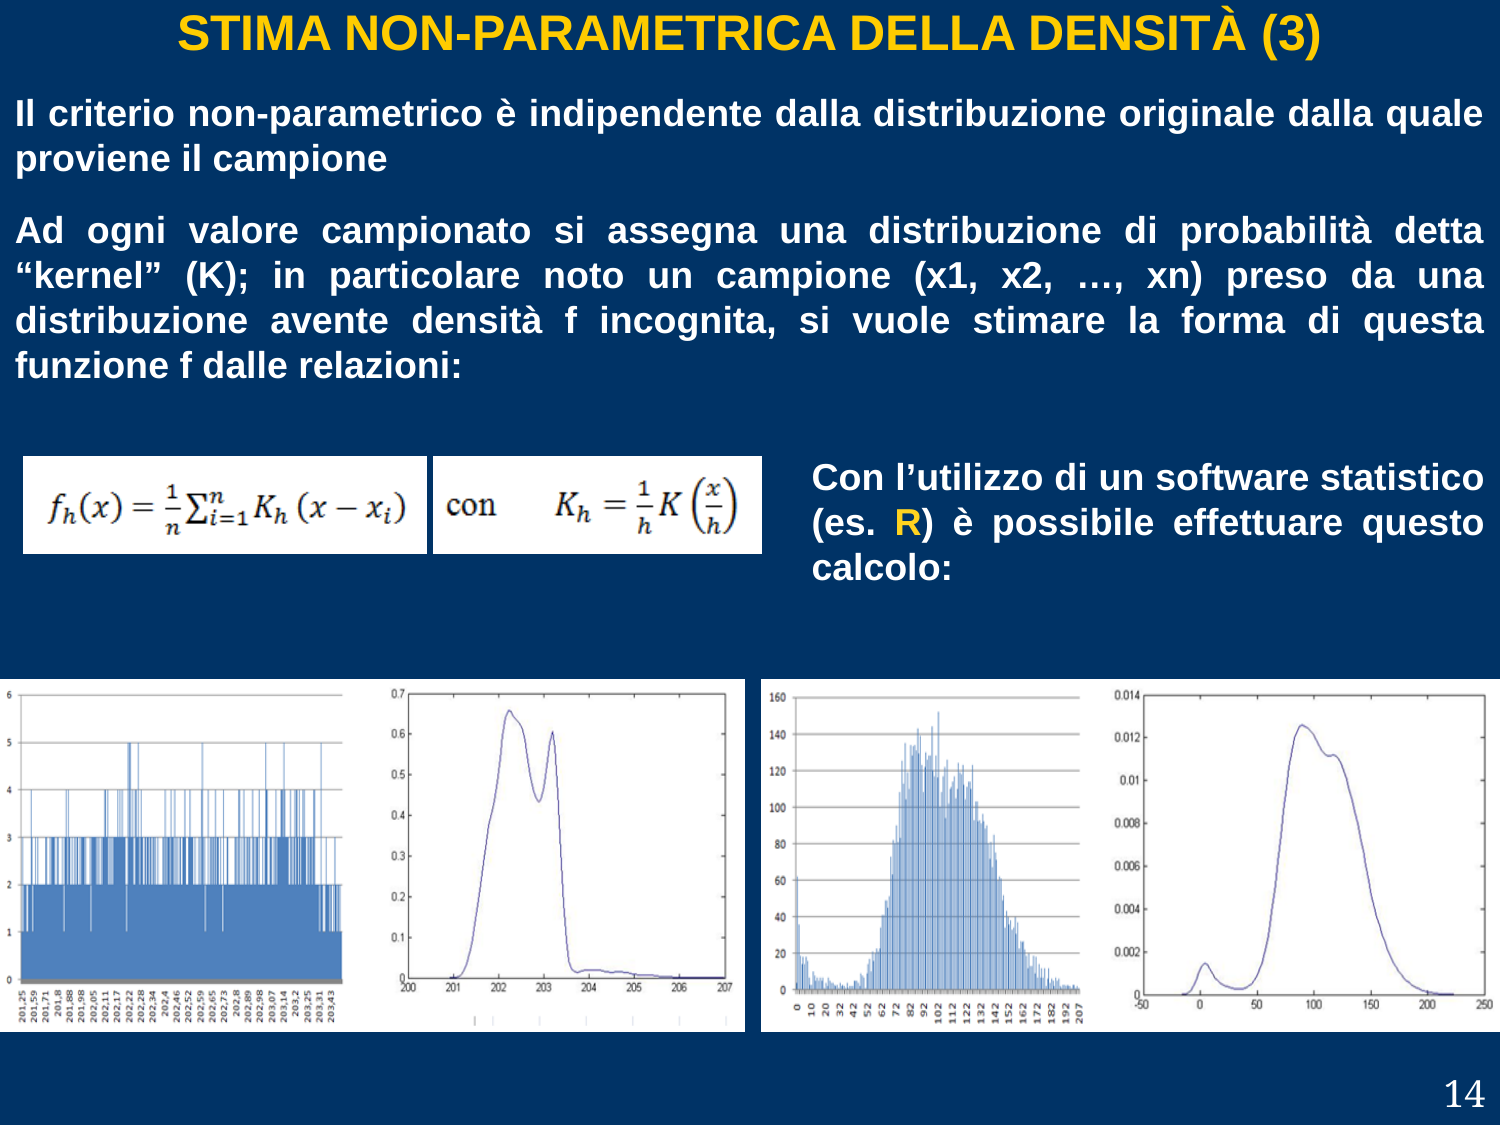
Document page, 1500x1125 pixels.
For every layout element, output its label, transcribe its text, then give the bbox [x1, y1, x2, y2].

text_box Ad ogni valore campionato si assegna una distribuzione di probabilità detta “kernel” (K); in particolare noto un campione (x1, x2, …, xn) preso da una distribuzione avente densità f incognita, si vuole stimare la forma di questa funzione f dalle relazioni: [0, 199, 1500, 439]
text_box Il criterio non-parametrico è indipendente dalla distribuzione originale dalla quale proviene il campione [0, 81, 1500, 187]
slide_number <numero> [1149, 1062, 1500, 1125]
picture [433, 456, 762, 554]
picture [761, 679, 1500, 1032]
picture [23, 456, 427, 554]
picture [0, 679, 745, 1032]
text_box Con l’utilizzo di un software statistico (es. R) è possibile effettuare questo calcolo: [796, 445, 1500, 596]
text_box STIMA NON-PARAMETRICA DELLA DENSITÀ (3) [0, 0, 1500, 69]
